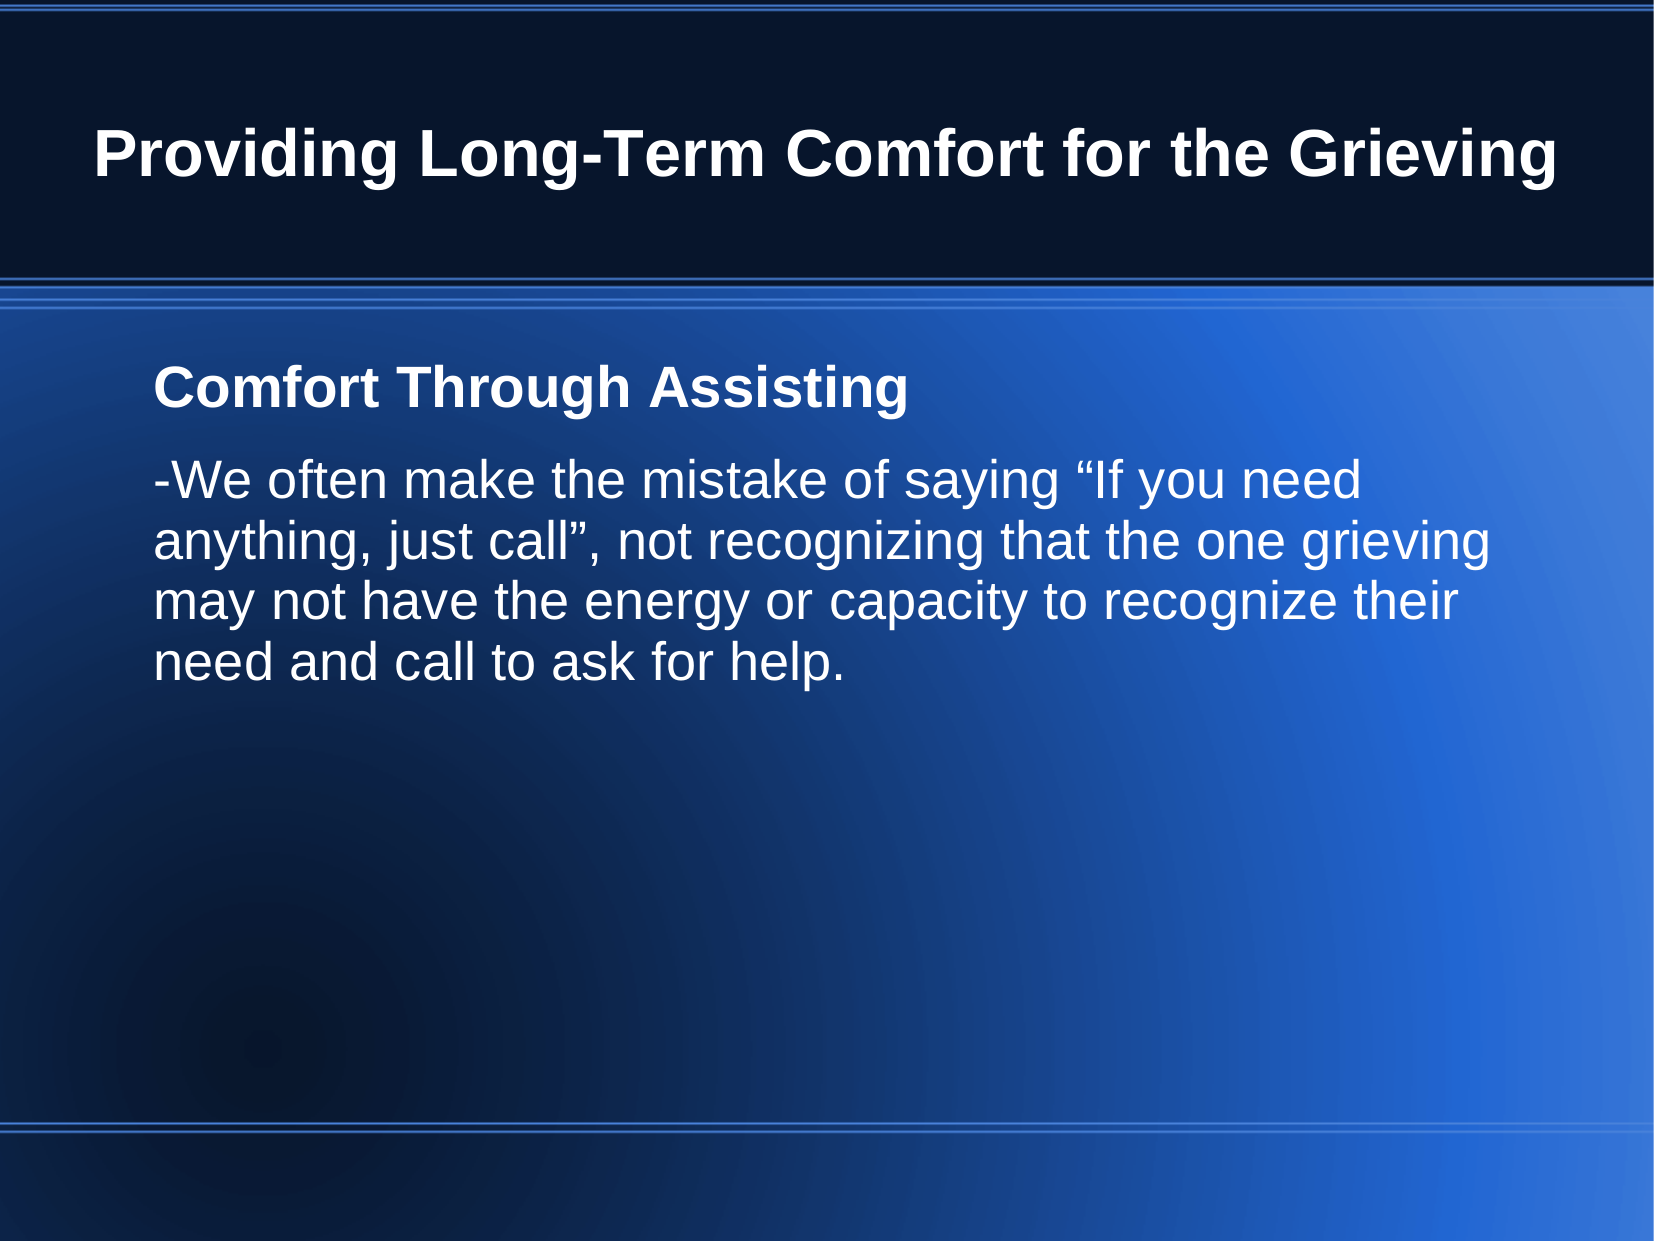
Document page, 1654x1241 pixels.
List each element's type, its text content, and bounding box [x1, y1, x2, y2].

picture [0, 0, 1654, 1241]
title Providing Long-Term Comfort for the Grieving [82, 49, 1571, 257]
list Comfort Through Assisting -We often make the mistake of saying “If you need anything, just call”, not recognizing that the one grieving may not have the energy or capacity to recognize their need and call to ask for help. [82, 355, 1571, 1058]
